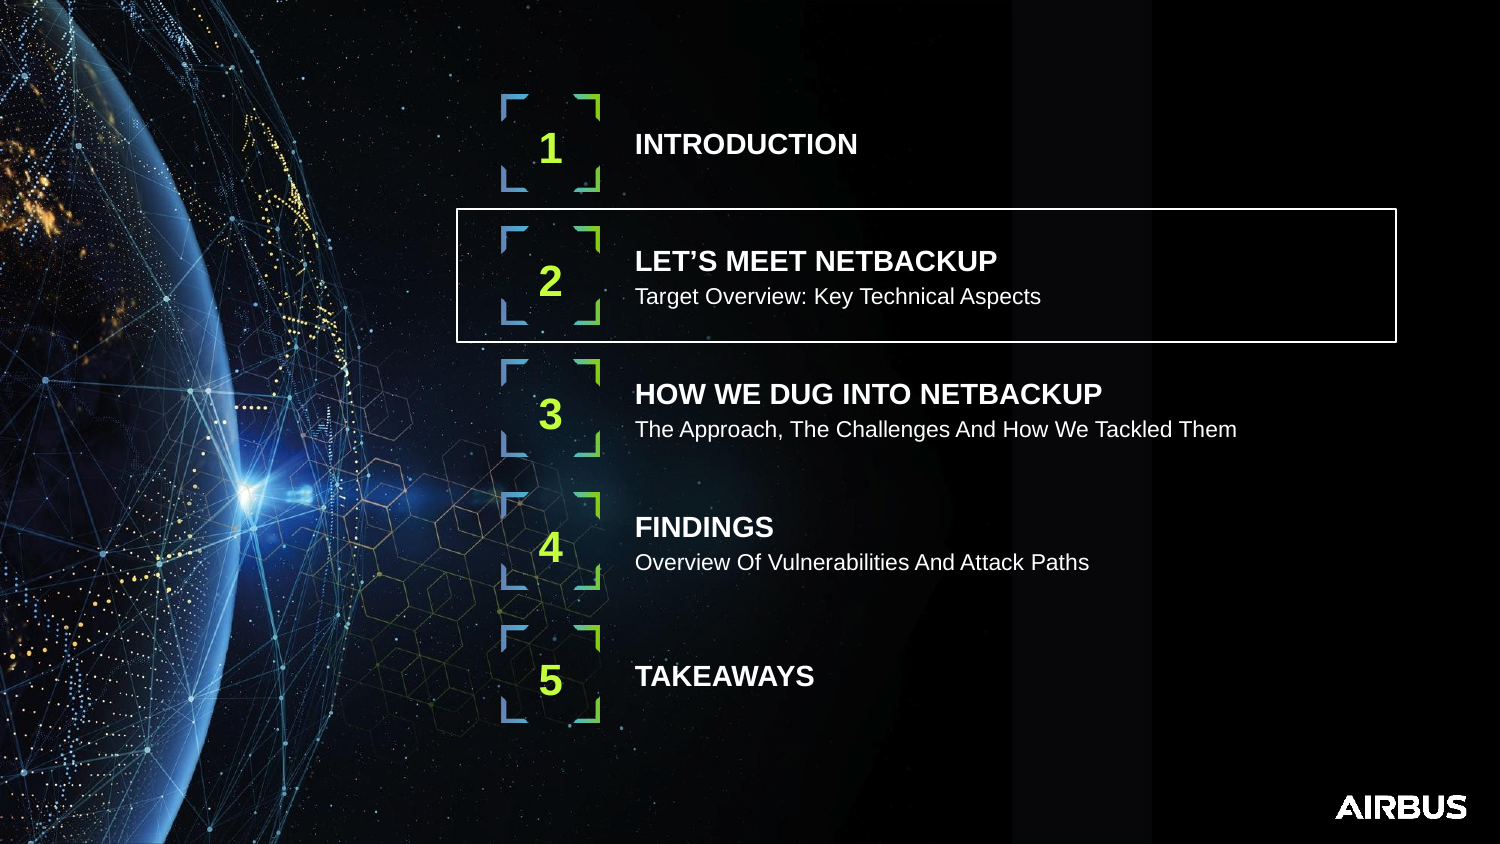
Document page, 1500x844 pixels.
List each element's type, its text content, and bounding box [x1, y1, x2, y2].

list HOW WE DUG INTO NETBACKUP The Approach, The Challenges And How We Tackled Them [634, 359, 1326, 458]
text_box 1 [510, 107, 591, 178]
text_box 5 [510, 638, 591, 710]
text_box 2 [510, 240, 591, 311]
text_box LET’S MEET NETBACKUP Target Overview: Key Technical Aspects [634, 226, 1326, 325]
text_box 3 [510, 372, 591, 444]
text_box 4 [510, 505, 591, 577]
picture [0, 0, 1500, 844]
text_box FINDINGS Overview Of Vulnerabilities And Attack Paths [634, 492, 1326, 591]
text_box TAKEAWAYS [634, 625, 1326, 723]
text_box INTRODUCTION [634, 94, 1326, 192]
